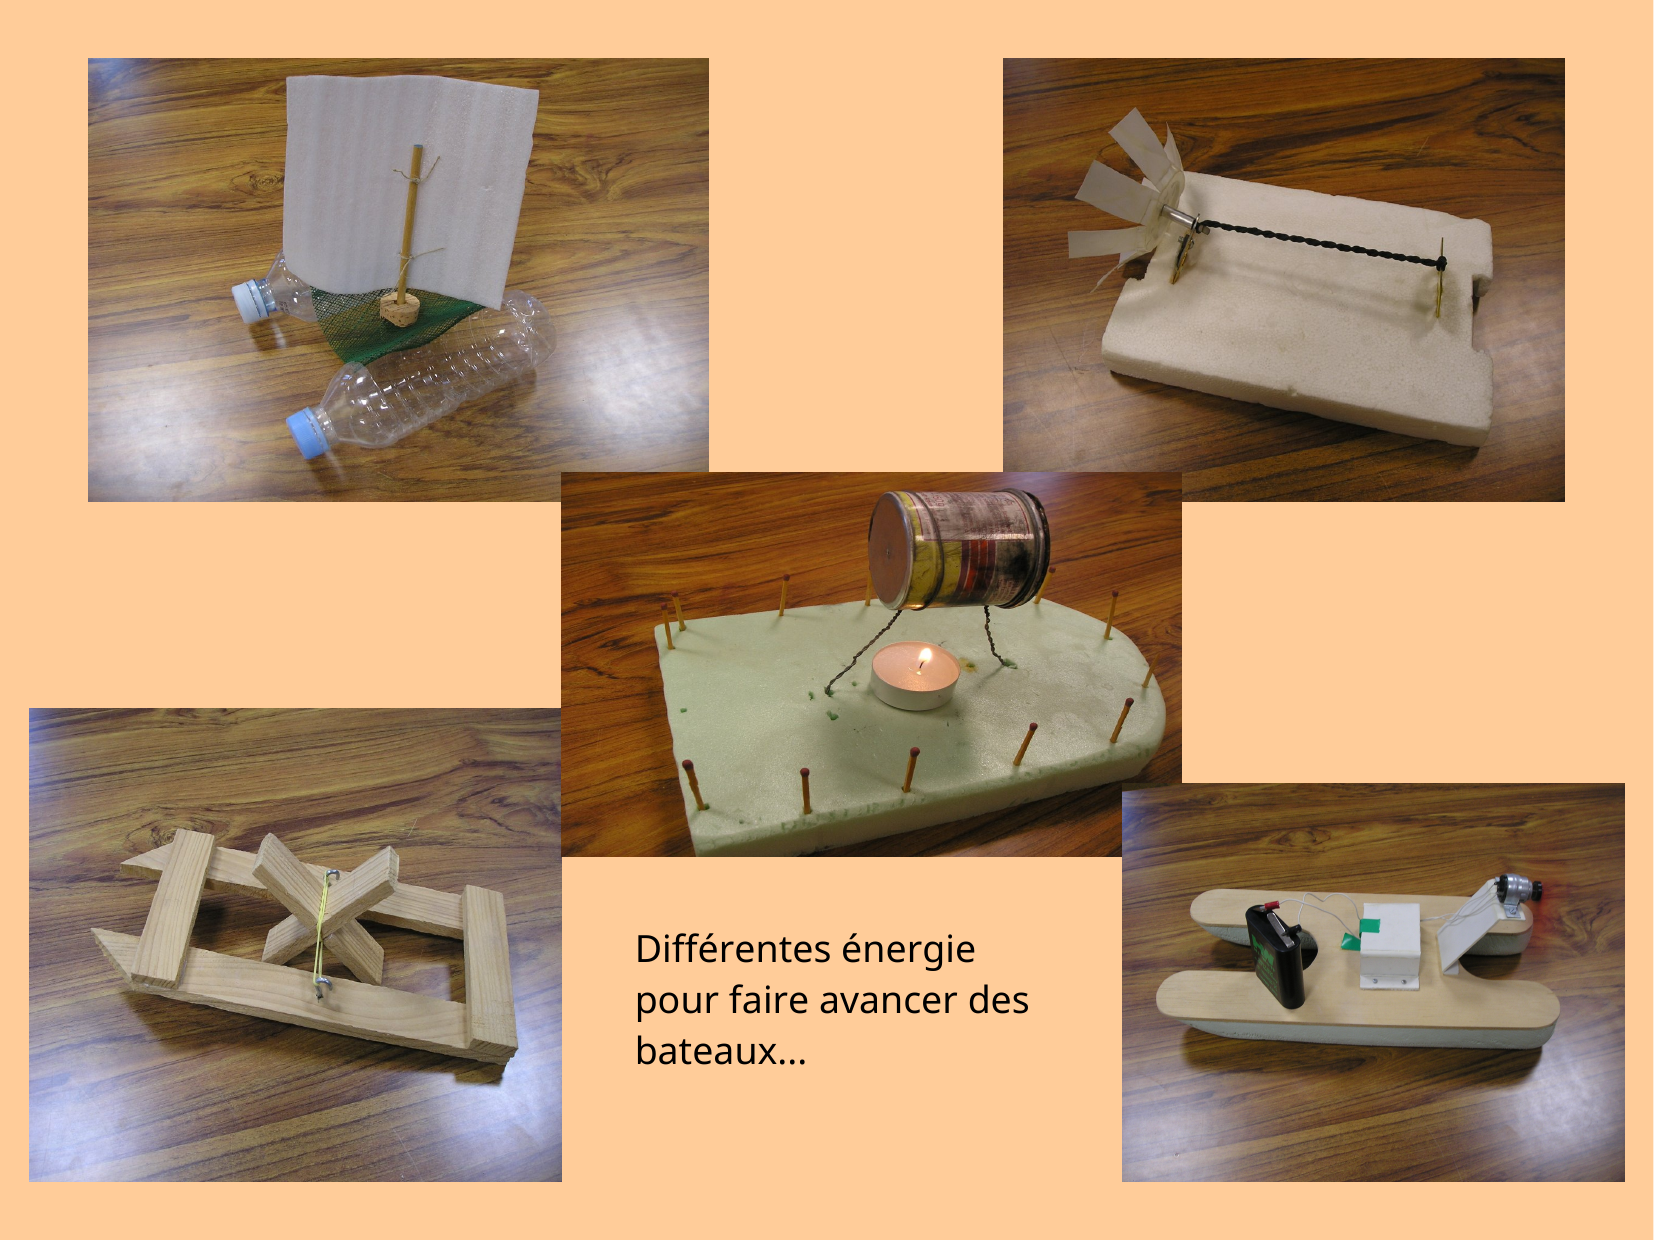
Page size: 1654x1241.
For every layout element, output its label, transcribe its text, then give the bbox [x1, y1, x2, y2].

text_box Différentes énergie pour faire avancer des bateaux... [620, 915, 1063, 1061]
picture [29, 58, 1625, 1182]
